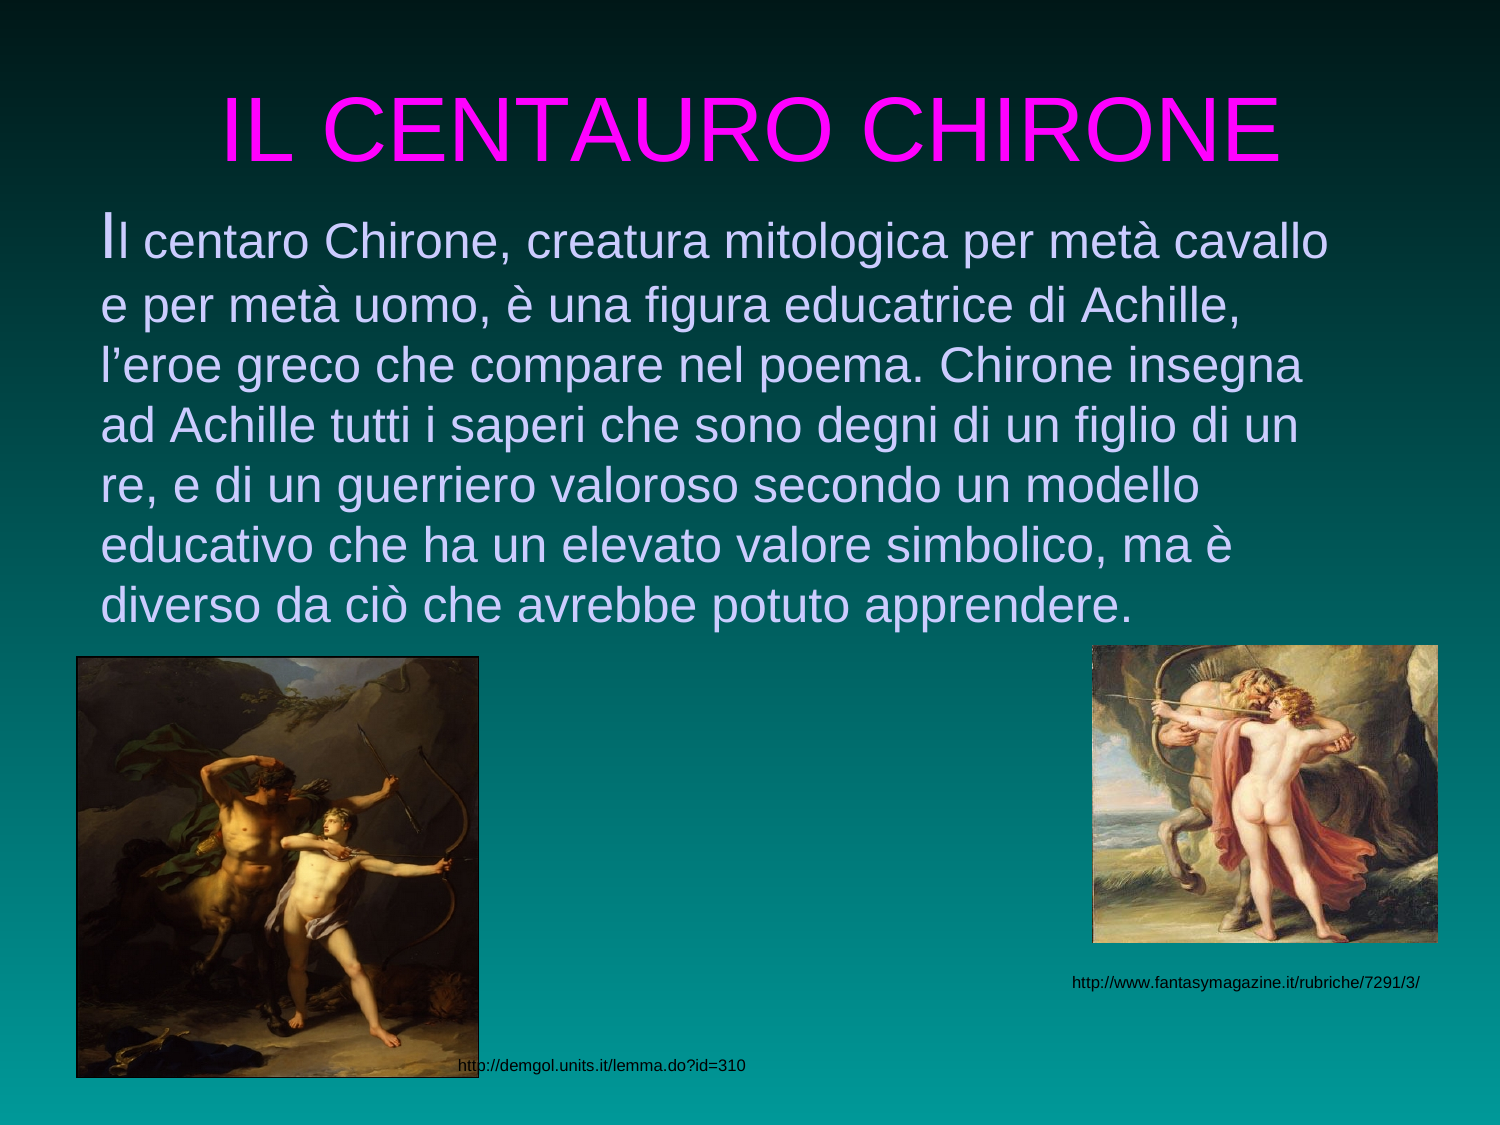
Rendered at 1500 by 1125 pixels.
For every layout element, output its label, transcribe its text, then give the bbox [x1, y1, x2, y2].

picture [1092, 645, 1438, 943]
picture [76, 656, 479, 1078]
list Il centaro Chirone, creatura mitologica per metà cavallo e per metà uomo, è una figura educatrice di Achille, l’eroe greco che compare nel poema. Chirone insegna ad Achille tutti i saperi che sono degni di un figlio di un re, e di un guerriero valoroso secondo un modello educativo che ha un elevato valore simbolico, ma è diverso da ciò che avrebbe potuto apprendere. [29, 184, 1380, 928]
title IL CENTAURO CHIRONE [76, 30, 1427, 219]
text_box http://www.fantasymagazine.it/rubriche/7291/3/ [1057, 964, 1436, 1000]
text_box http://demgol.units.it/lemma.do?id=310 [443, 1046, 762, 1083]
